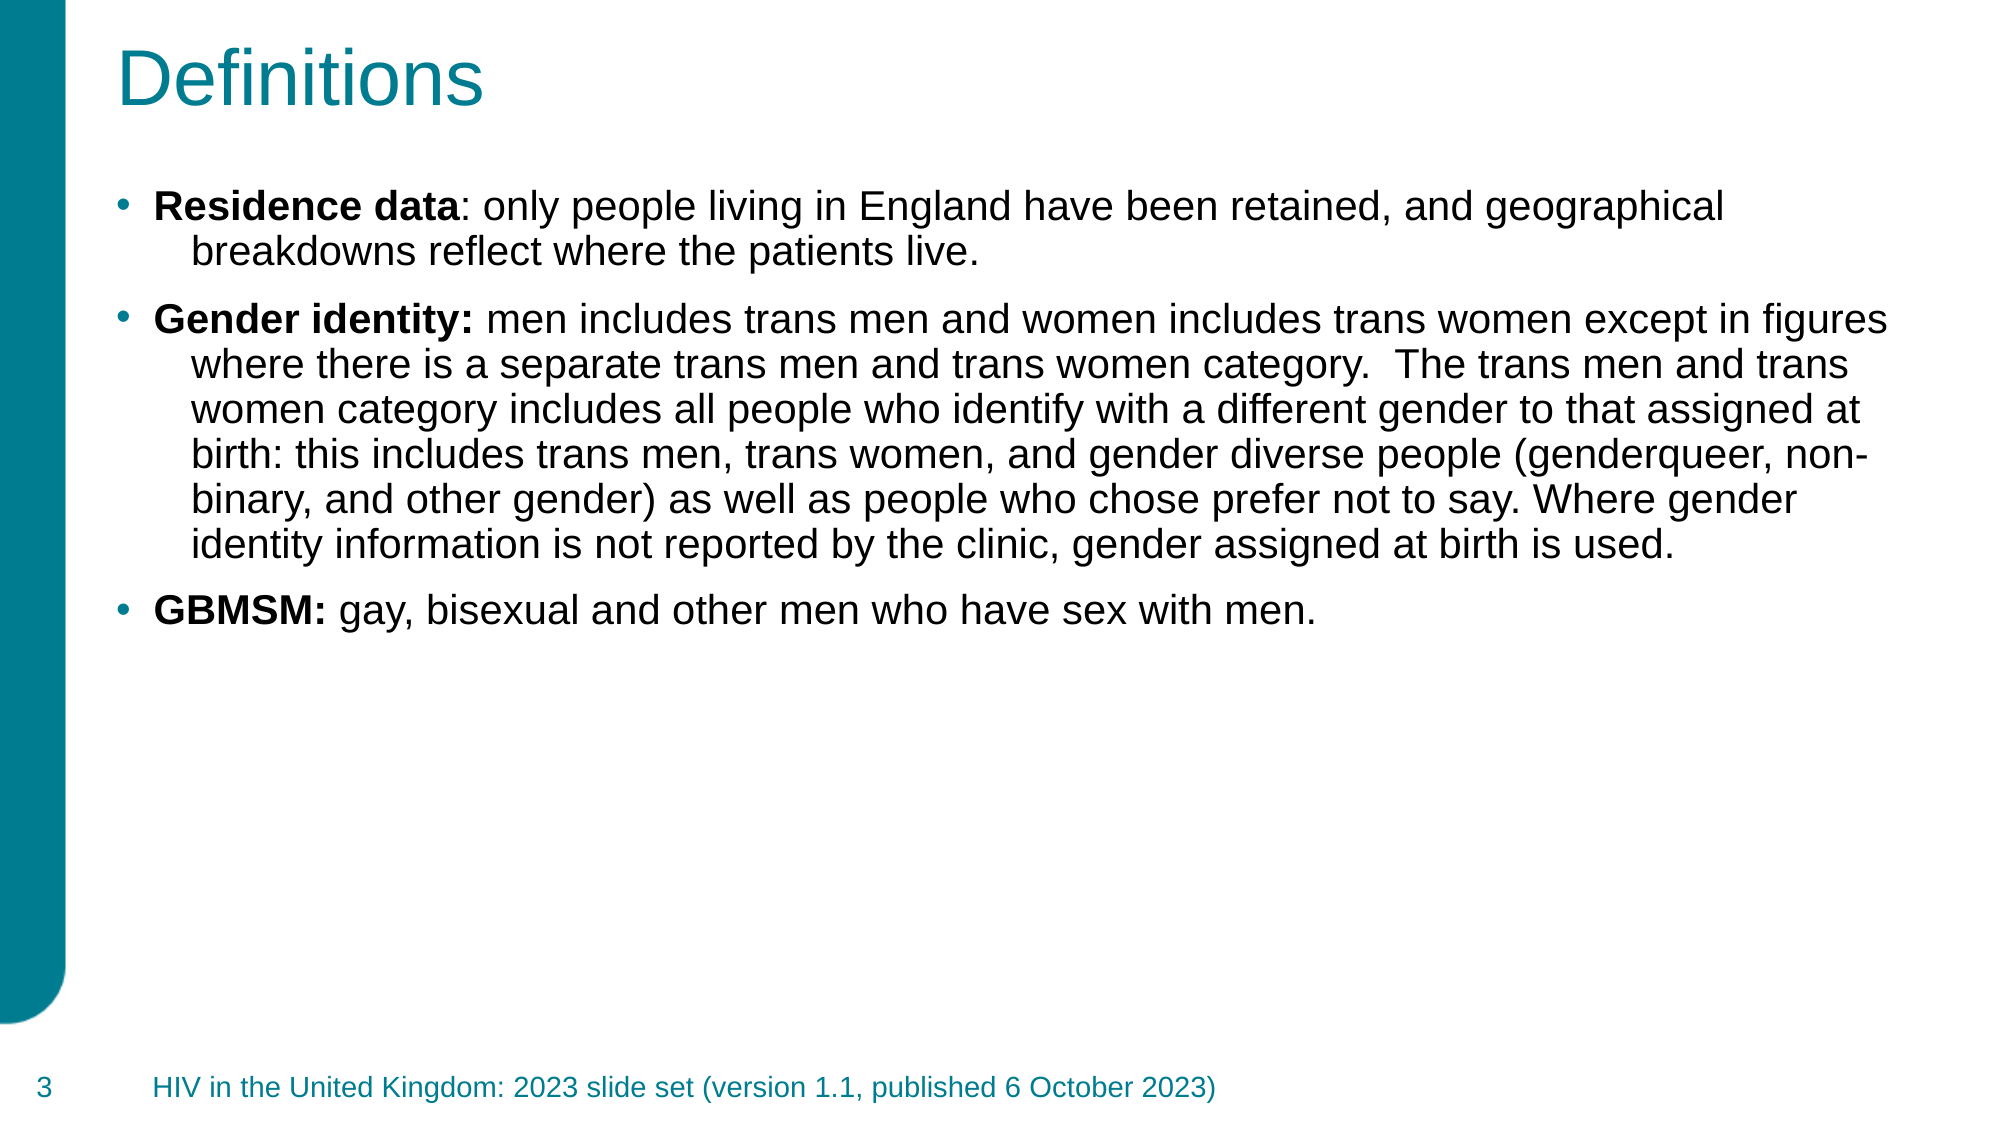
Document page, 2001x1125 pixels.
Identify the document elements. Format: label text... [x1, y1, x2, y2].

text_box HIV in the United Kingdom: 2023 slide set (version 1.1, published 6 October 2023) [137, 1056, 1780, 1116]
list Residence data: only people living in England have been retained, and geographical breakdowns reflect where the patients live. Gender identity: men includes trans men and women includes trans women except in figures where there is a separate trans men and trans women category. The trans men and trans women category includes all people who identify with a different gender to that assigned at birth: this includes trans men, trans women, and gender diverse people (genderqueer, non-binary, and other gender) as well as people who chose prefer not to say. Where gender identity information is not reported by the clinic, gender assigned at birth is used. GBMSM: gay, bisexual and other men who have sex with men. [101, 176, 1926, 1057]
text_box [21, 1056, 120, 1117]
title Definitions [101, 29, 1926, 176]
